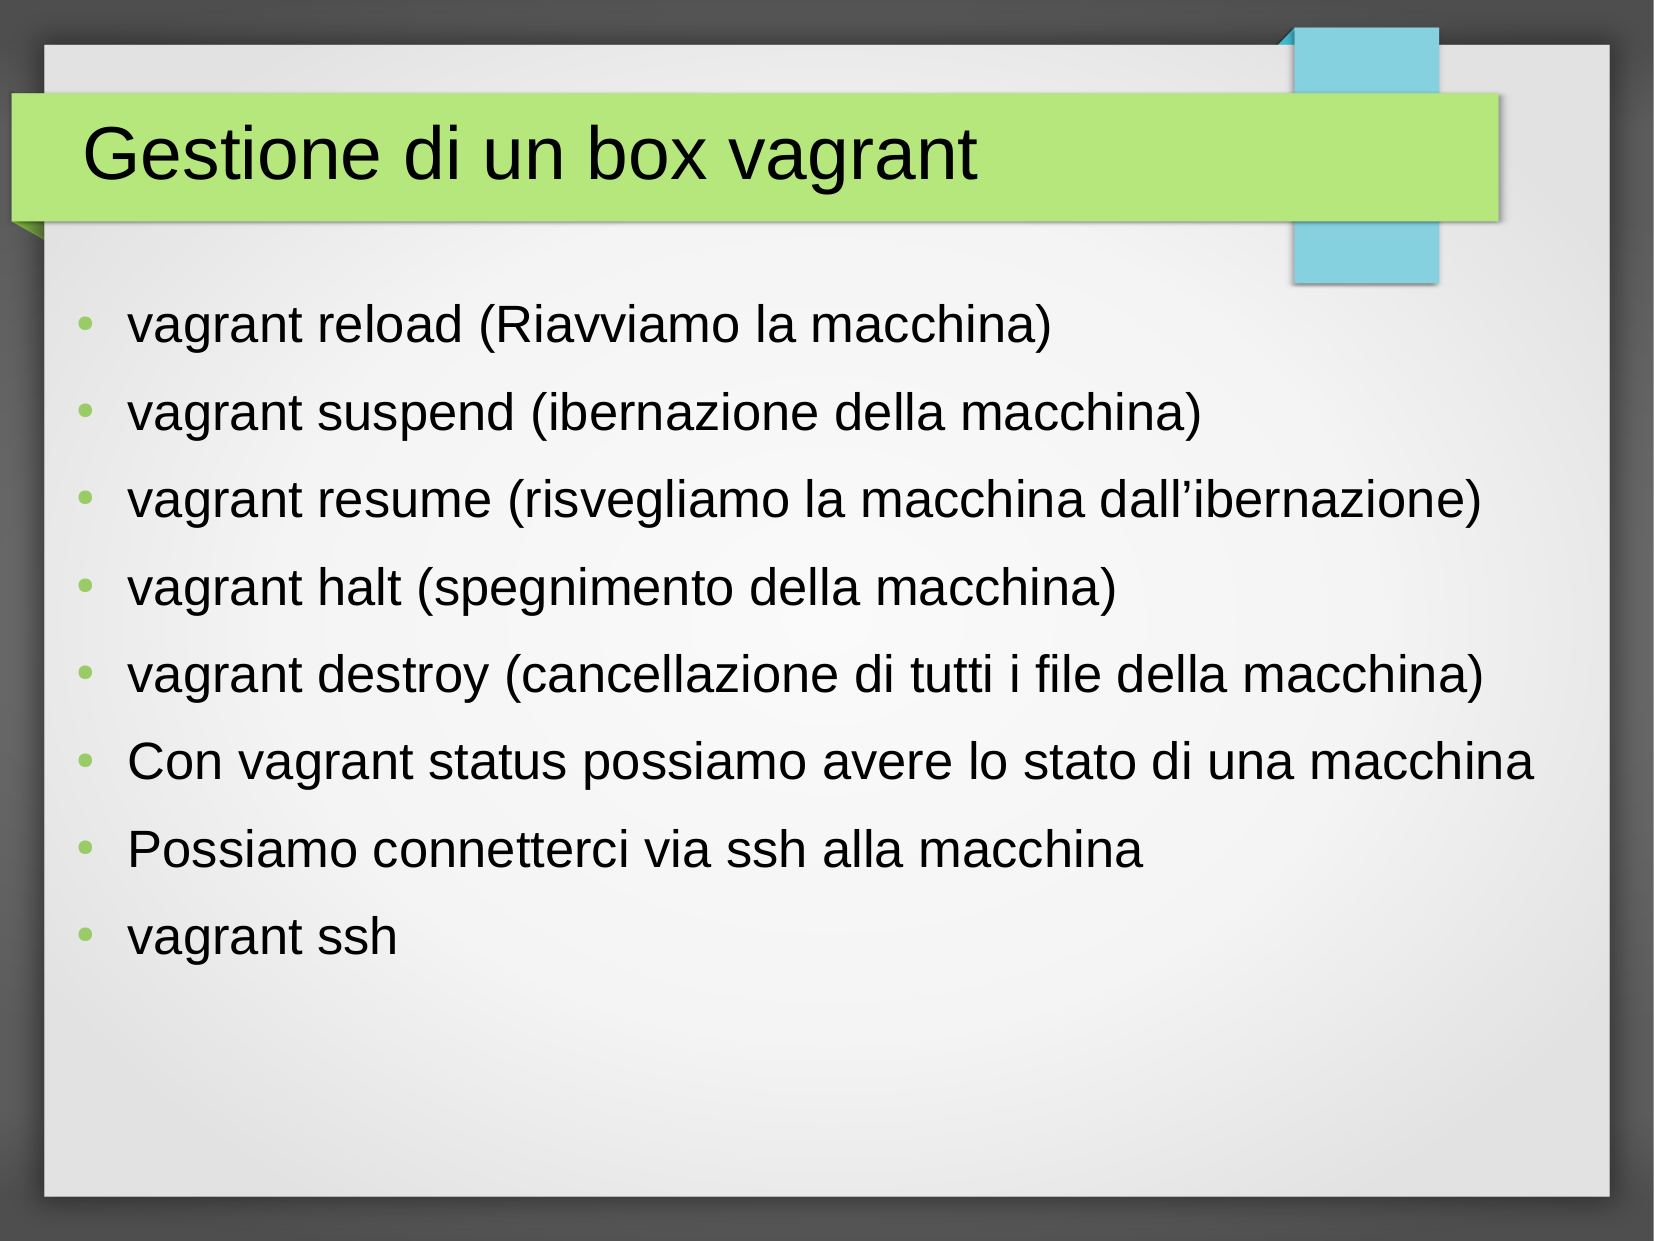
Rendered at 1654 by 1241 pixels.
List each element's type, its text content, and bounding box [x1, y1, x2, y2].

list vagrant reload (Riavviamo la macchina) vagrant suspend (ibernazione della macchina) vagrant resume (risvegliamo la macchina dall’ibernazione) vagrant halt (spegnimento della macchina) vagrant destroy (cancellazione di tutti i file della macchina) Con vagrant status possiamo avere lo stato di una macchina Possiamo connetterci via ssh alla macchina vagrant ssh [59, 295, 1548, 1015]
title Gestione di un box vagrant [82, 94, 1264, 213]
picture [0, 0, 1654, 1241]
